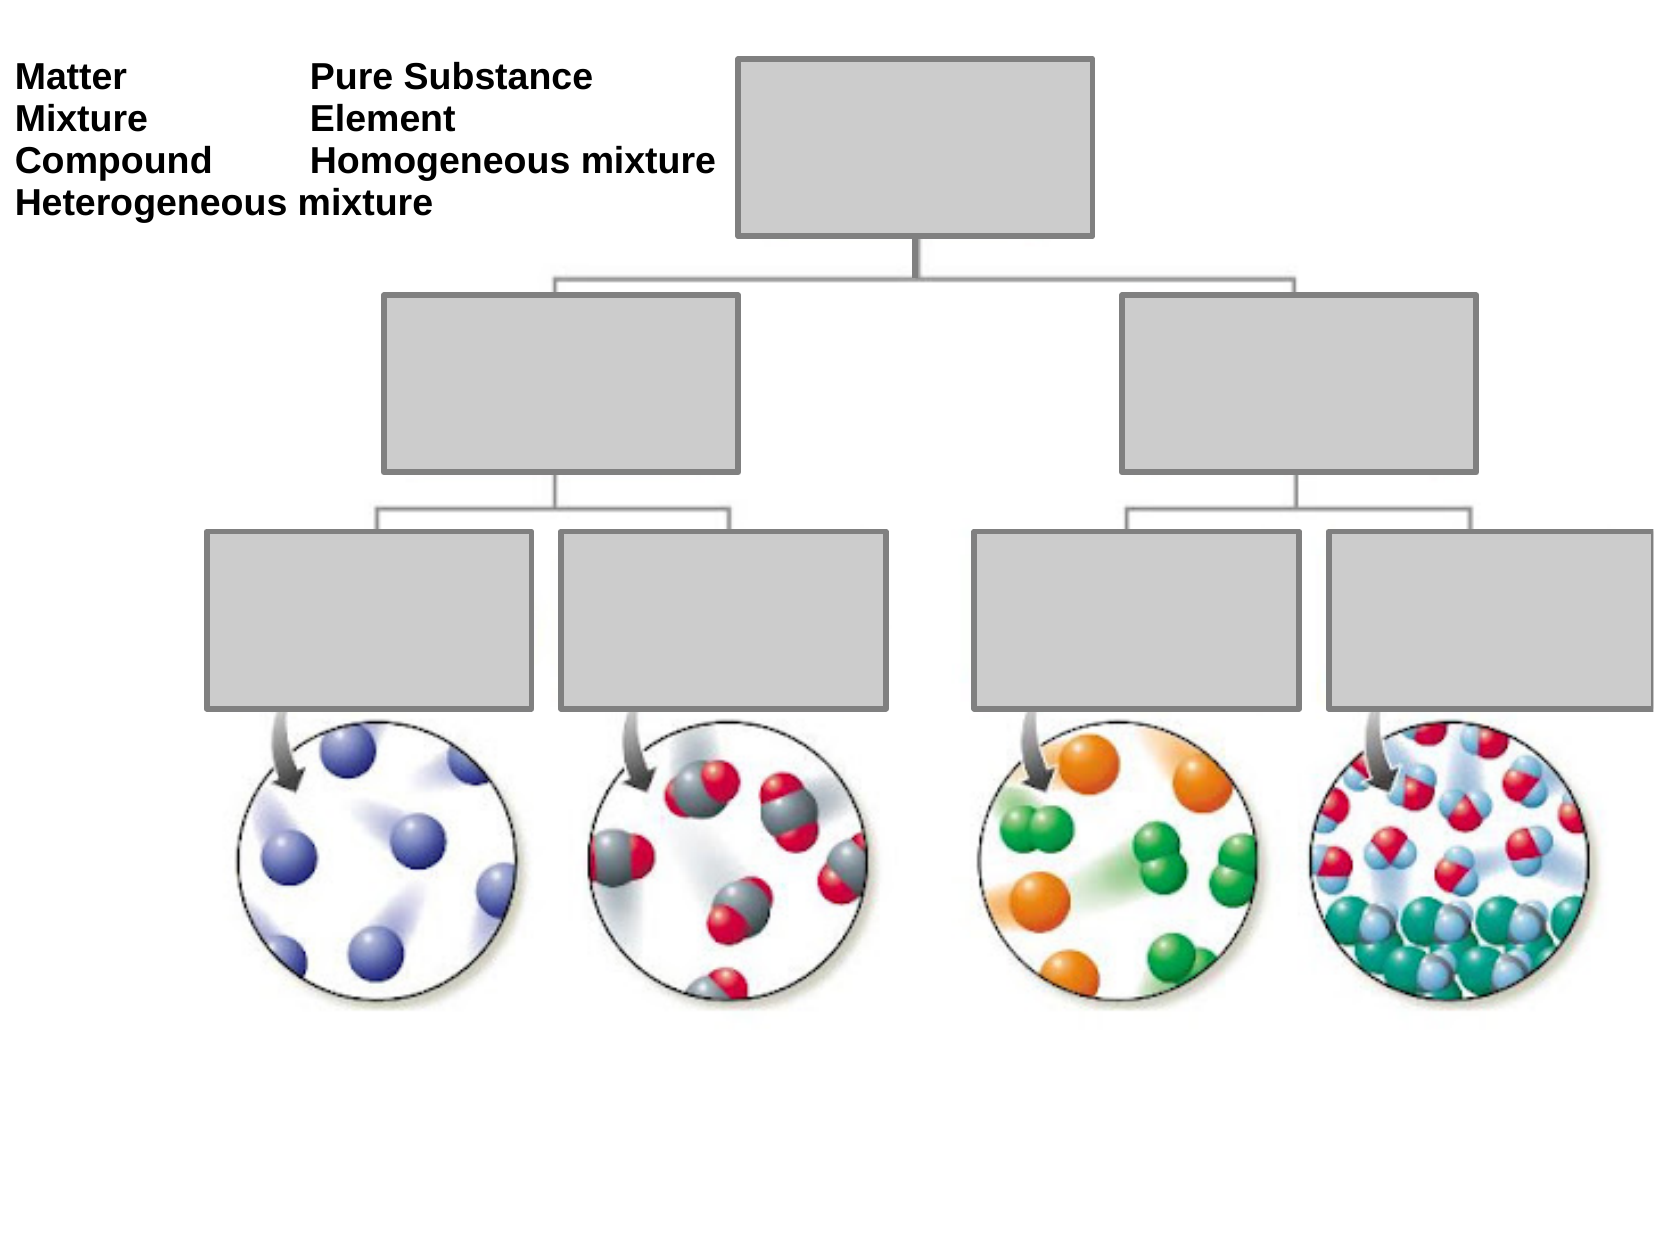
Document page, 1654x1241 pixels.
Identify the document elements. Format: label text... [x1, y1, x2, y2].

text_box Matter Pure Substance Mixture Element Compound Homogeneous mixture Heterogeneous mixture [0, 48, 857, 237]
text_box [1328, 531, 1654, 709]
text_box [974, 531, 1300, 709]
text_box [383, 295, 739, 473]
text_box [1122, 295, 1477, 473]
text_box [561, 531, 886, 709]
text_box [206, 531, 532, 709]
text_box [857, 59, 1093, 237]
picture [206, 64, 1654, 1034]
